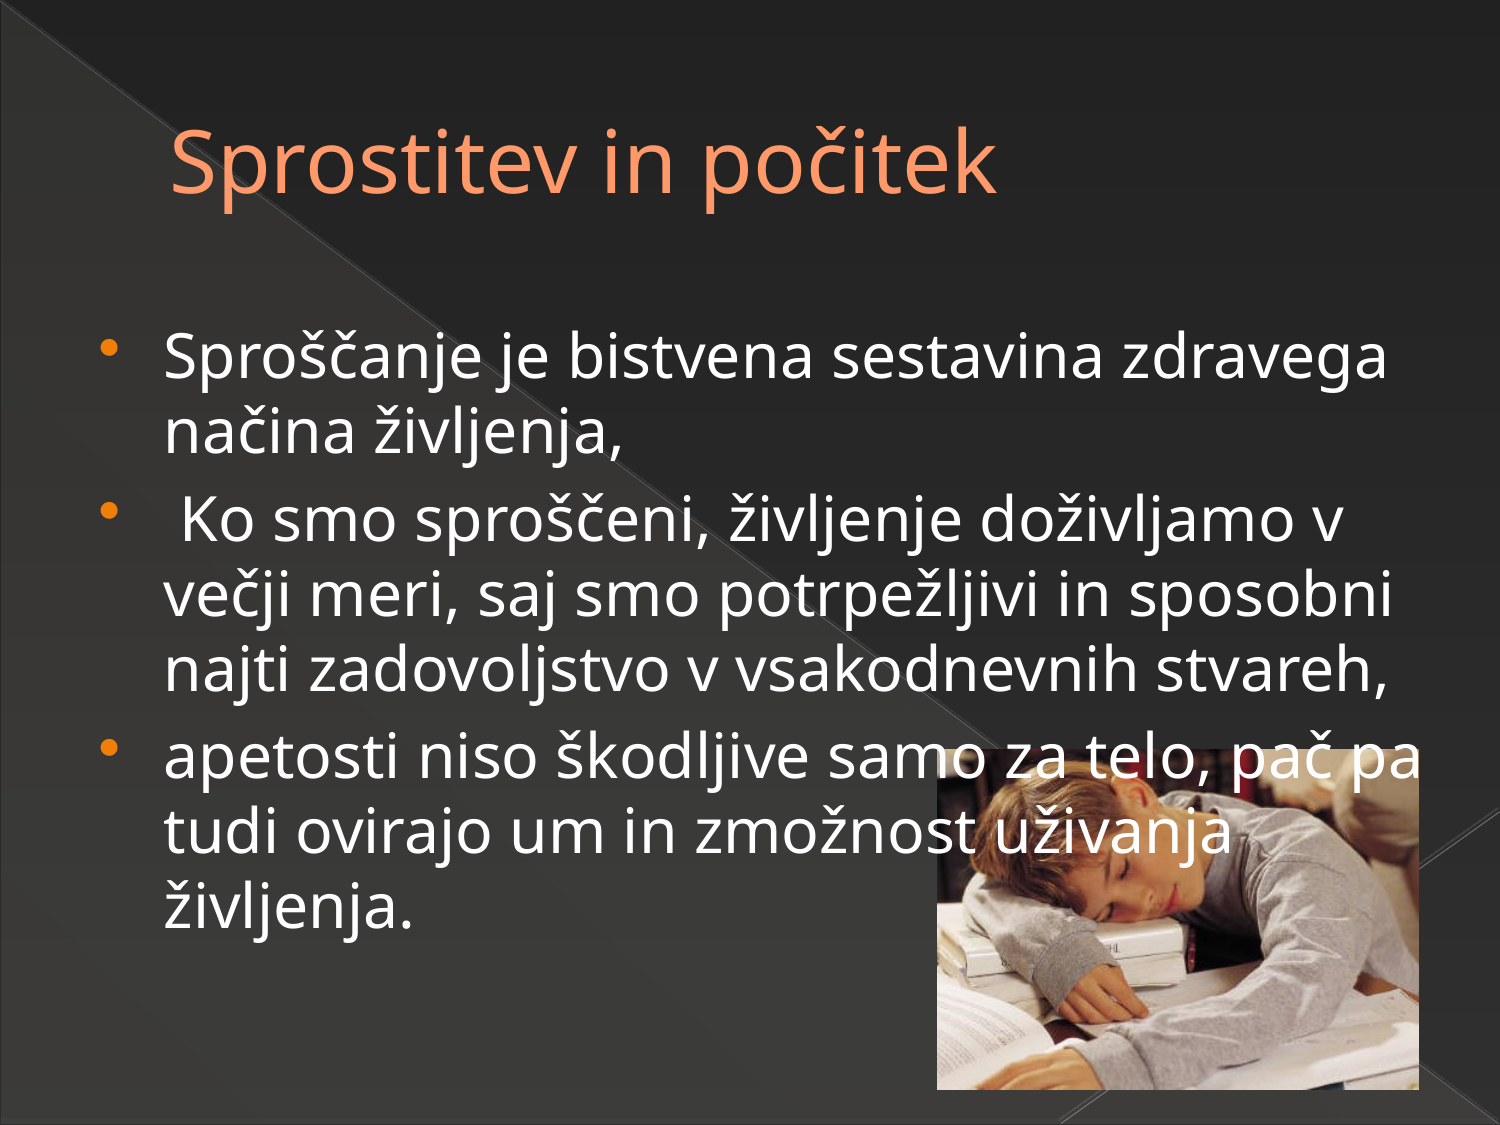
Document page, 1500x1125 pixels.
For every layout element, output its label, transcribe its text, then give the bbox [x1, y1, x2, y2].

picture [937, 1059, 1419, 1090]
list Sproščanje je bistvena sestavina zdravega načina življenja, Ko smo sproščeni, življenje doživljamo v večji meri, saj smo potrpežljivi in sposobni najti zadovoljstvo v vsakodnevnih stvareh, apetosti niso škodljive samo za telo, pač pa tudi ovirajo um in zmožnost uživanja življenja. [75, 308, 1454, 1059]
title Sprostitev in počitek [75, 43, 1425, 274]
